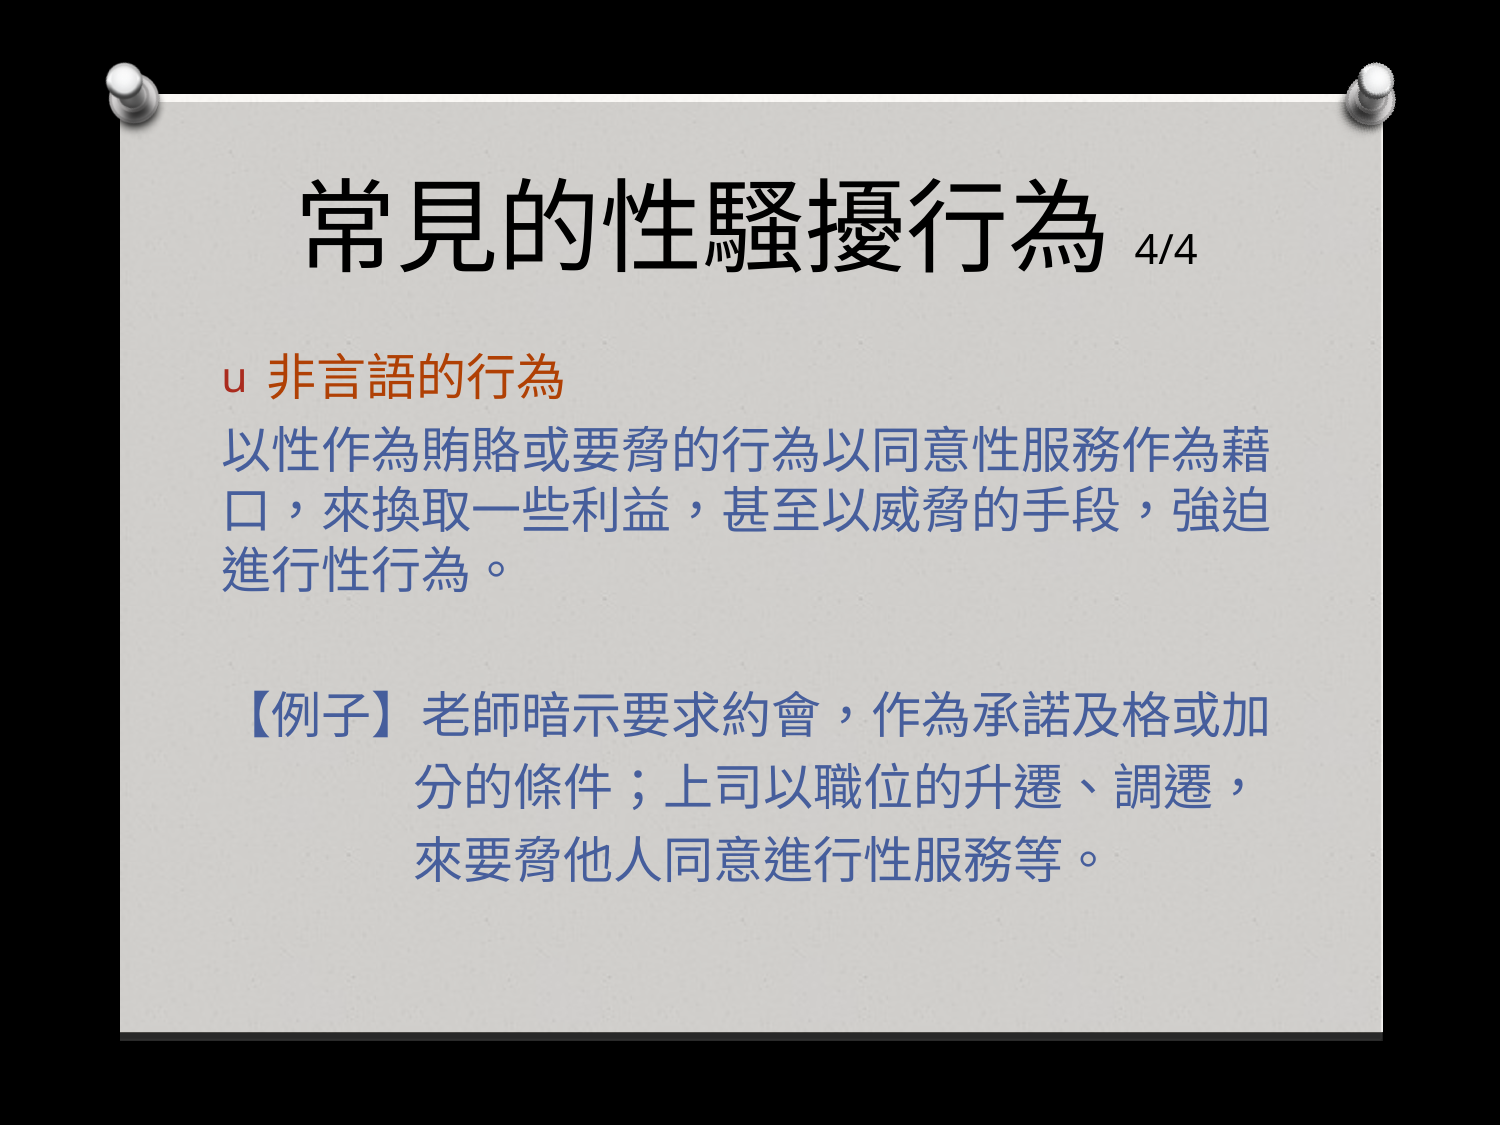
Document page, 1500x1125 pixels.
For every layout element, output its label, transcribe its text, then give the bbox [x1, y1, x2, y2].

title 常見的性騷擾行為4/4 [76, 113, 1416, 293]
list 非言語的行為 以性作為賄賂或要脅的行為以同意性服務作為藉口，來換取一些利益，甚至以威脅的手段，強迫進行性行為。 【例子】老師暗示要求約會，作為承諾及格或加 分的條件；上司以職位的升遷、調遷， 來要脅他人同意進行性服務等。 [206, 338, 1317, 965]
